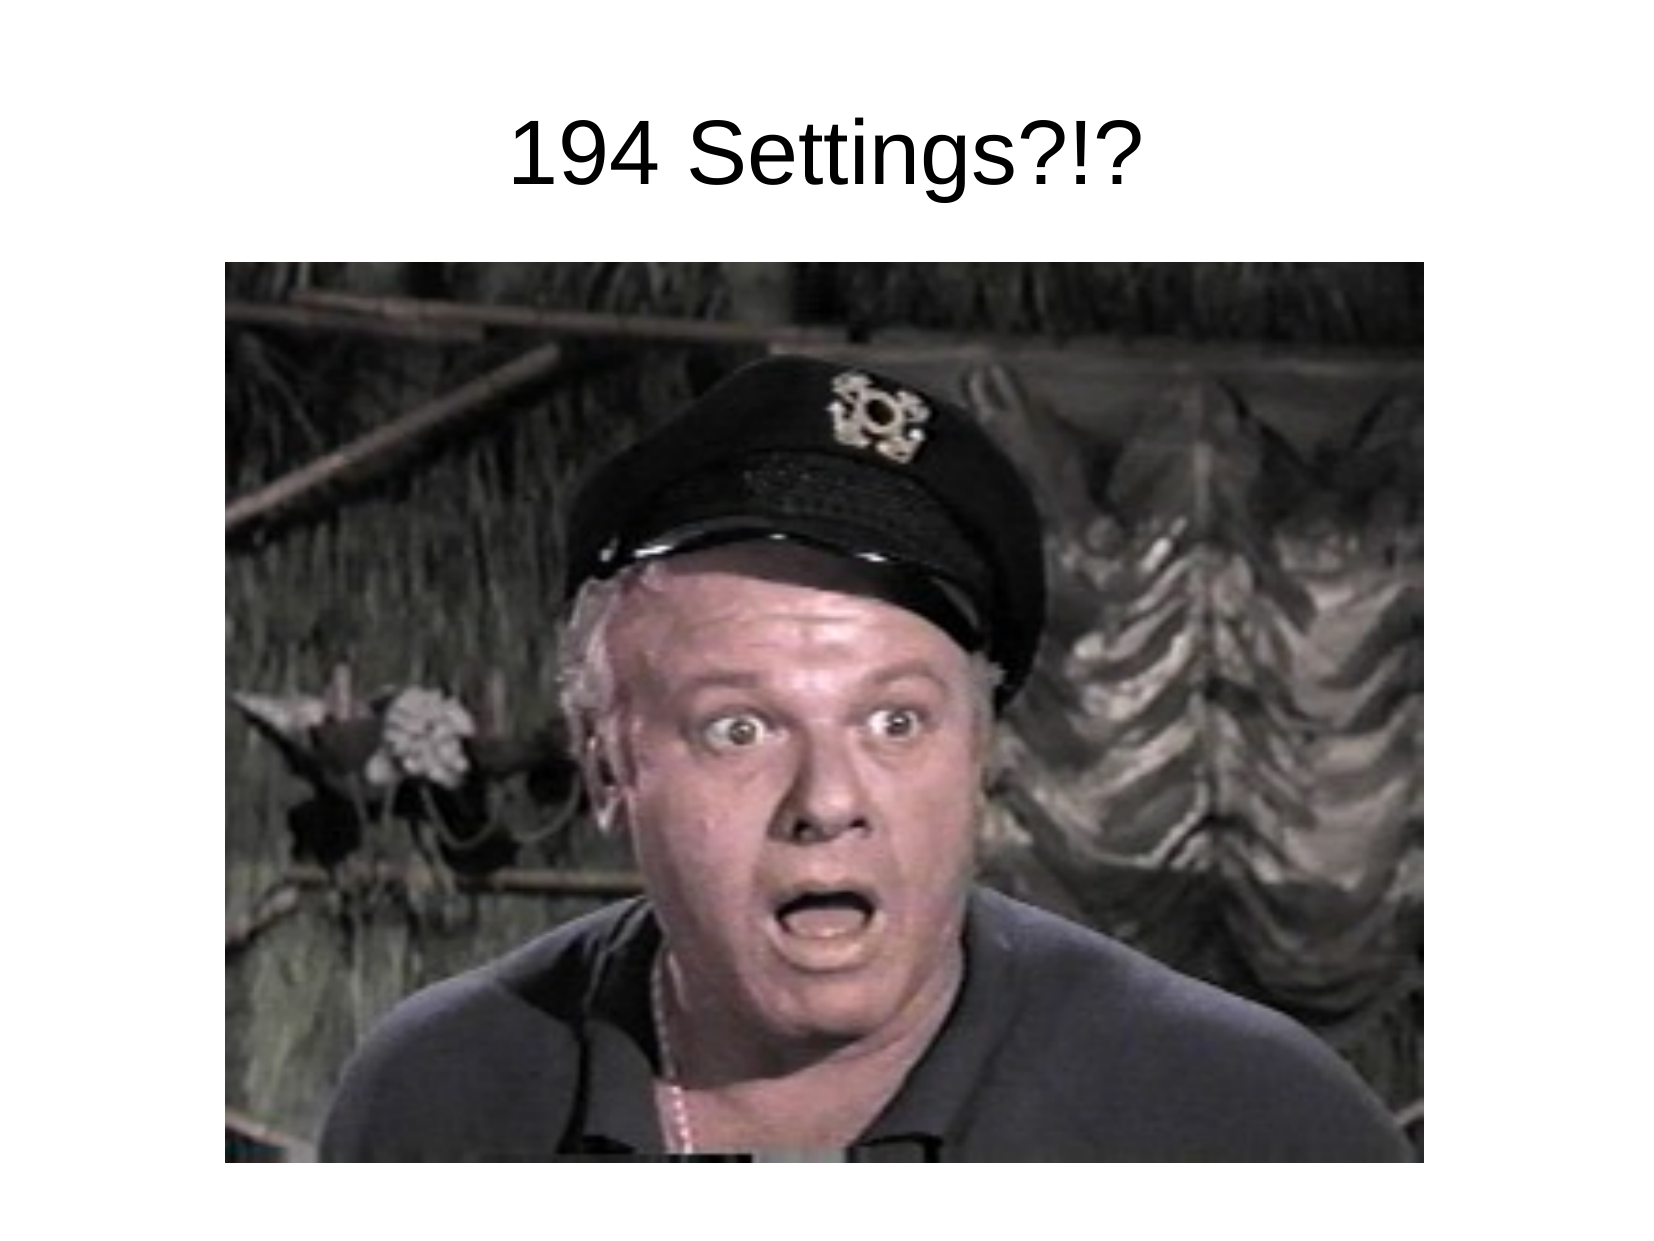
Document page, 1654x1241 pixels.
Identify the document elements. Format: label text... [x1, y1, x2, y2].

title 194 Settings?!? [82, 49, 1571, 257]
picture [225, 262, 1424, 1163]
